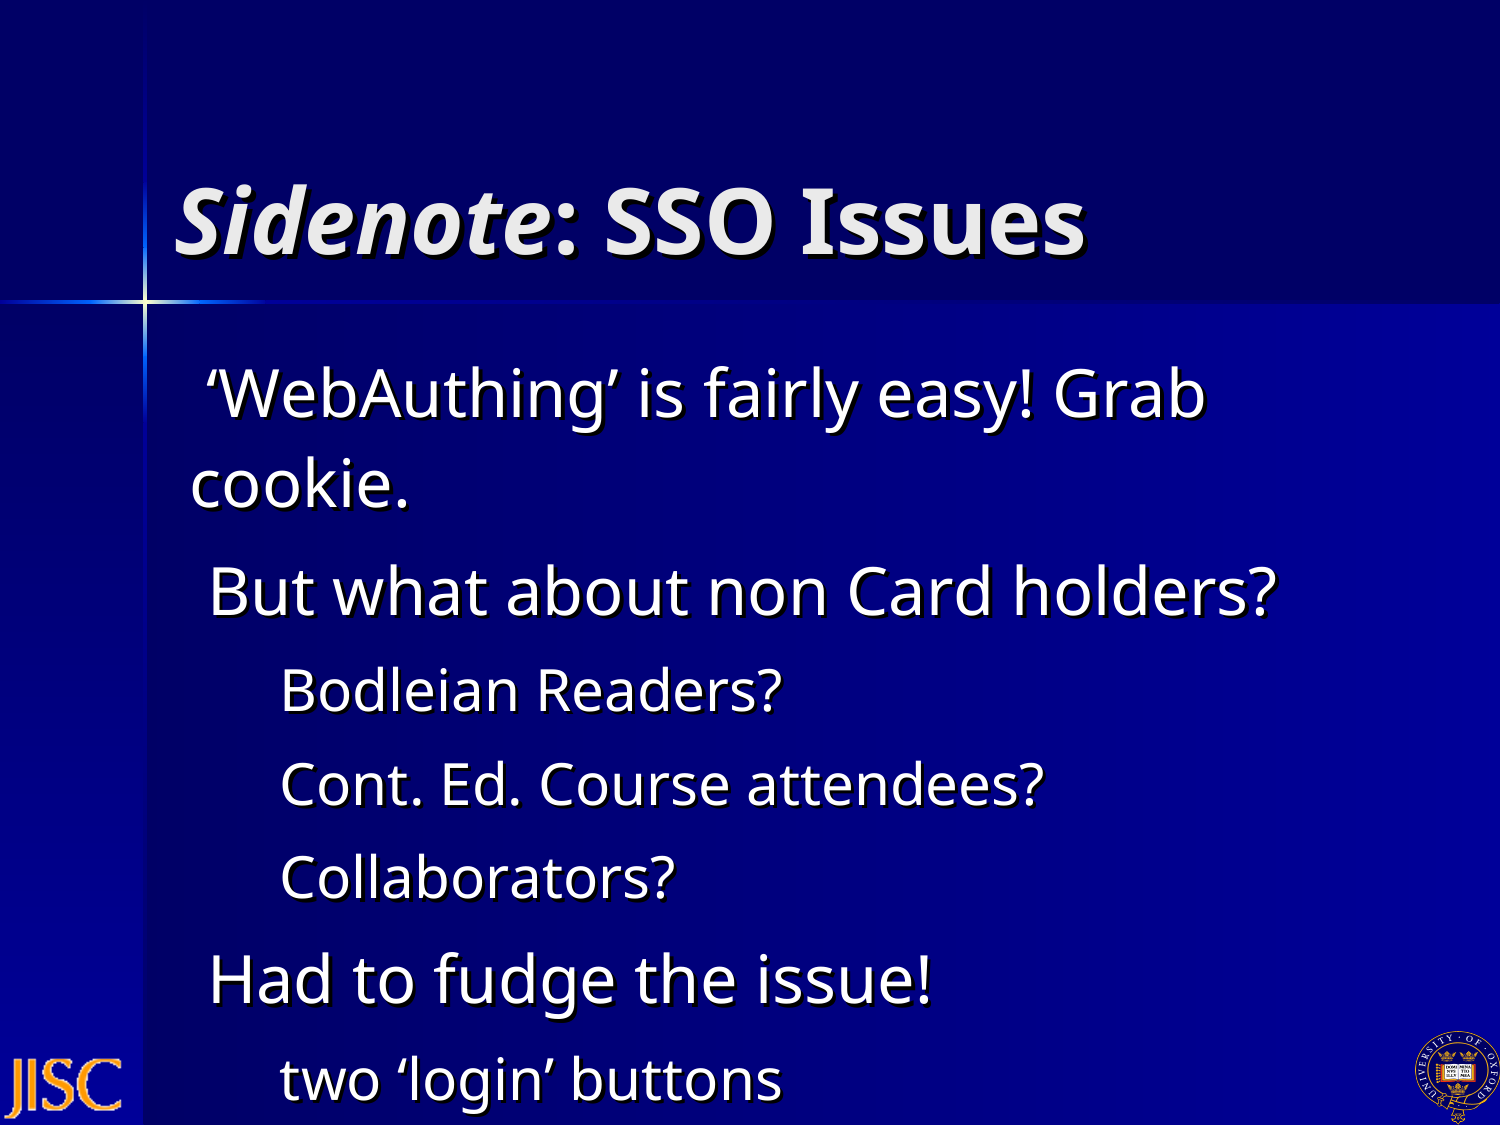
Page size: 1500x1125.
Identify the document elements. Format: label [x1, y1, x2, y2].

picture [1415, 1031, 1500, 1125]
picture [0, 1056, 126, 1125]
